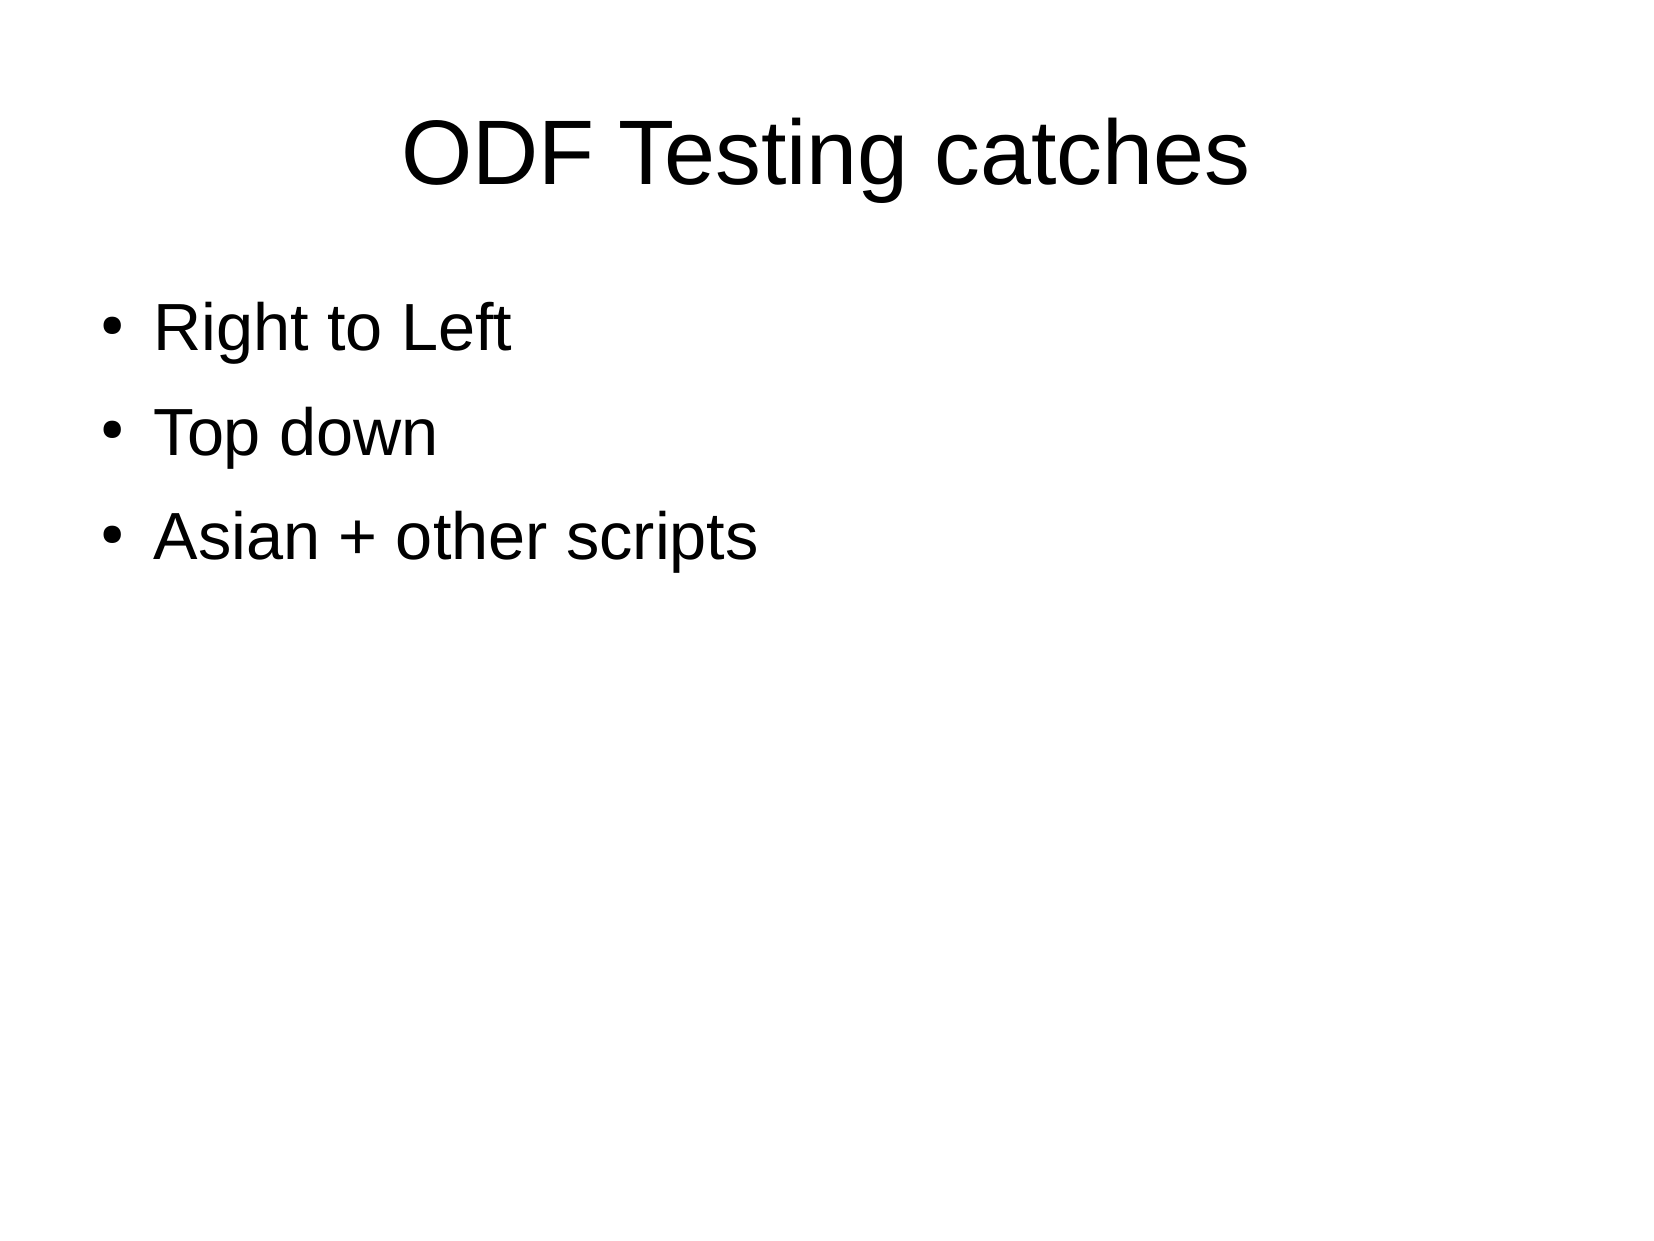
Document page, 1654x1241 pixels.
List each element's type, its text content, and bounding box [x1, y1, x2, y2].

list Right to Left Top down Asian + other scripts [82, 290, 1571, 1010]
title ODF Testing catches [82, 49, 1571, 257]
